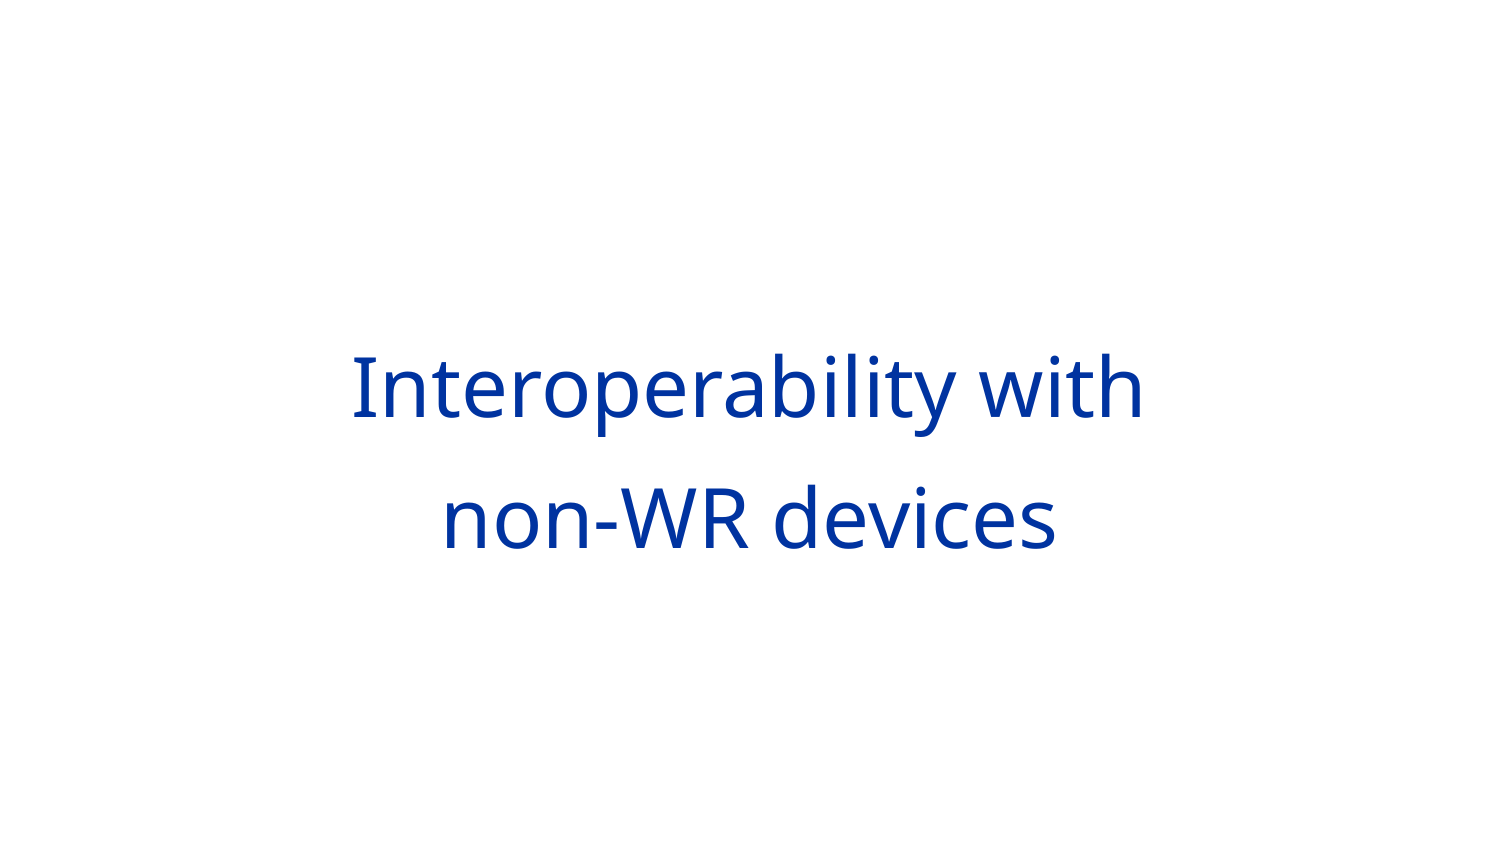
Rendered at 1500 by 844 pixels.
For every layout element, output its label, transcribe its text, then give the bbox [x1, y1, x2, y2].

subtitle Interoperability with non-WR devices [75, 197, 1425, 687]
